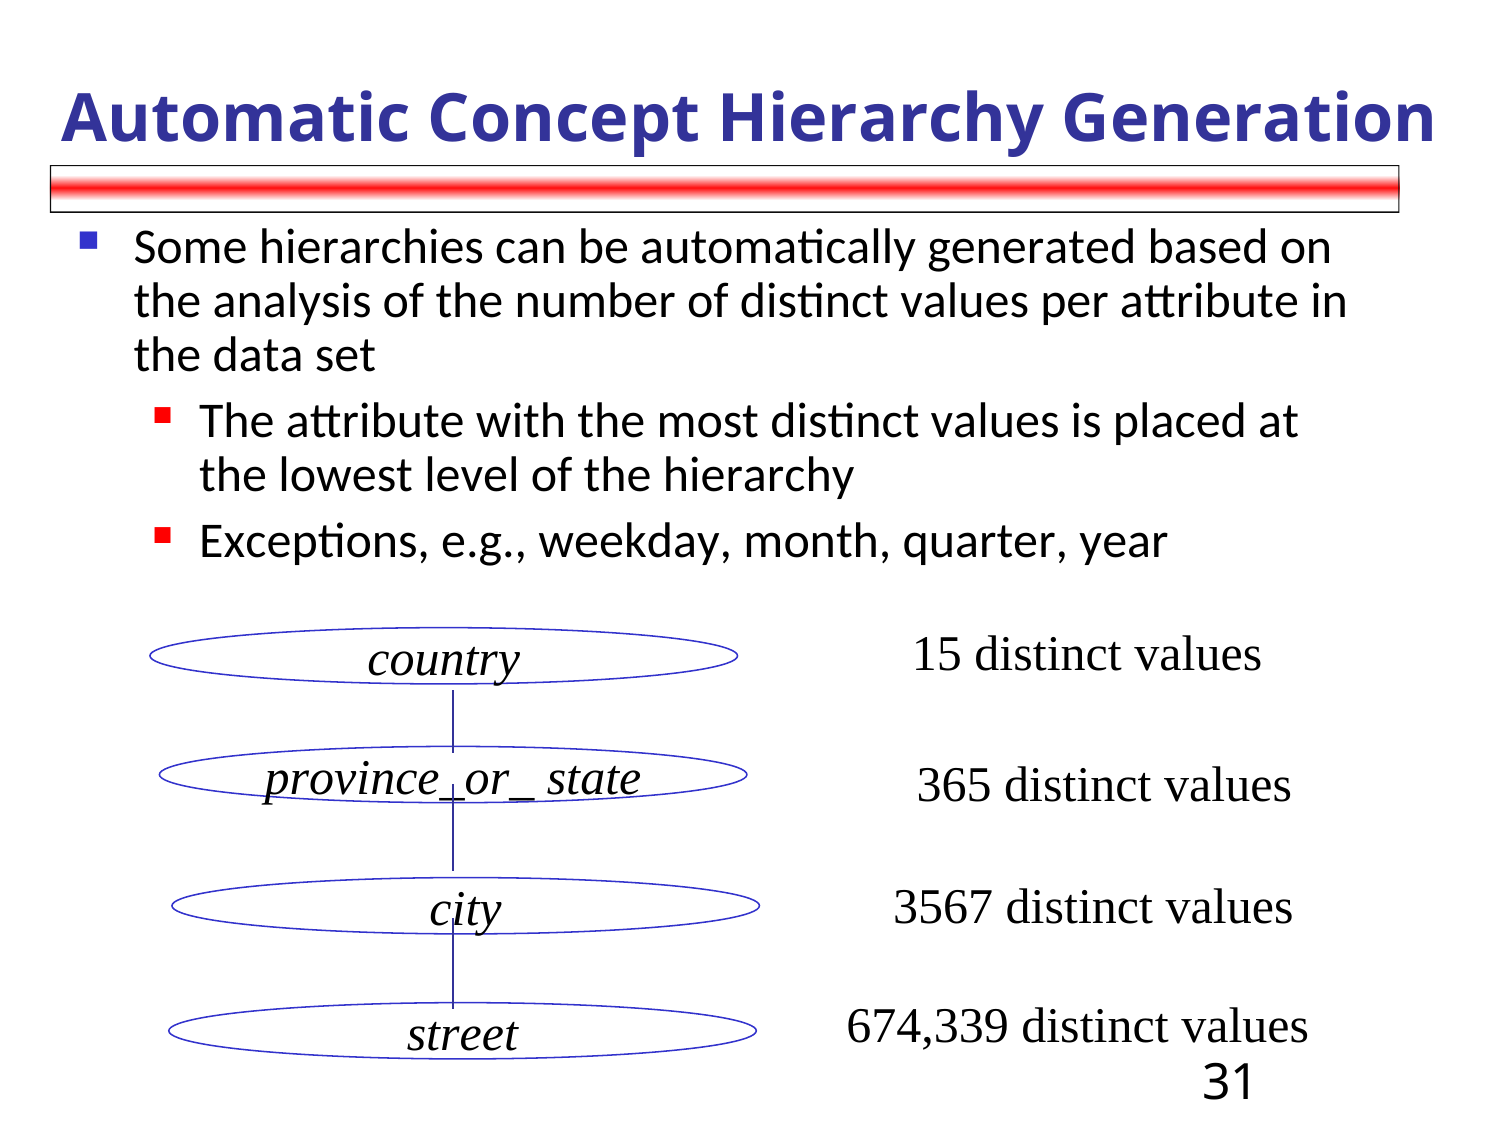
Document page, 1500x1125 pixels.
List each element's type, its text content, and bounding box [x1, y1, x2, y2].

text_box province_or_ state [159, 746, 747, 803]
text_box 3567 distinct values [878, 865, 1309, 942]
text_box street [168, 1002, 757, 1059]
text_box 674,339 distinct values [831, 984, 1325, 1060]
text_box <number> [1187, 1062, 1500, 1125]
text_box 15 distinct values [897, 612, 1278, 688]
list Some hierarchies can be automatically generated based on the analysis of the number of distinct values per attribute in the data set The attribute with the most distinct values is placed at the lowest level of the hierarchy Exceptions, e.g., weekday, month, quarter, year [62, 212, 1388, 631]
title Automatic Concept Hierarchy Generation [0, 0, 1500, 163]
text_box 365 distinct values [900, 743, 1309, 820]
text_box country [149, 627, 738, 684]
text_box city [171, 877, 760, 934]
